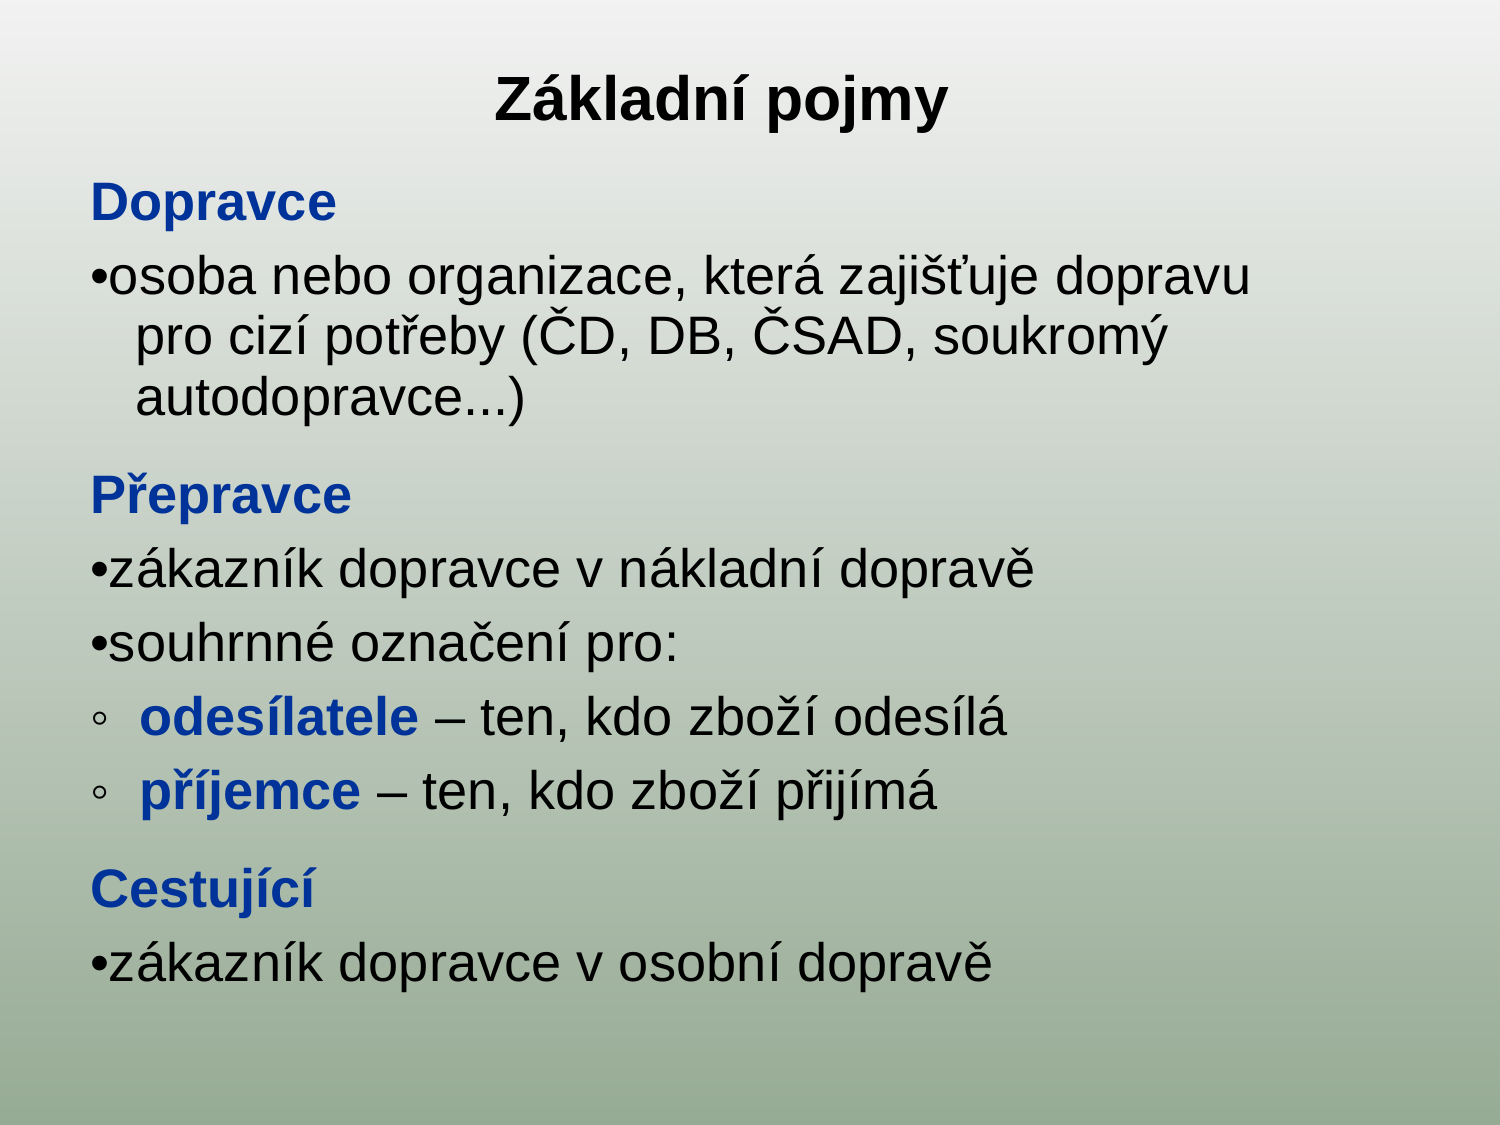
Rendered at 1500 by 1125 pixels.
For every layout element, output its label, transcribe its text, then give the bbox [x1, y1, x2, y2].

title Základní pojmy [46, 11, 1397, 187]
list Dopravce osoba nebo organizace, která zajišťuje dopravu pro cizí potřeby (ČD, DB, ČSAD, soukromý autodopravce...) Přepravce zákazník dopravce v nákladní dopravě souhrnné označení pro: odesílatele – ten, kdo zboží odesílá příjemce – ten, kdo zboží přijímá Cestující zákazník dopravce v osobní dopravě [75, 163, 1426, 1125]
